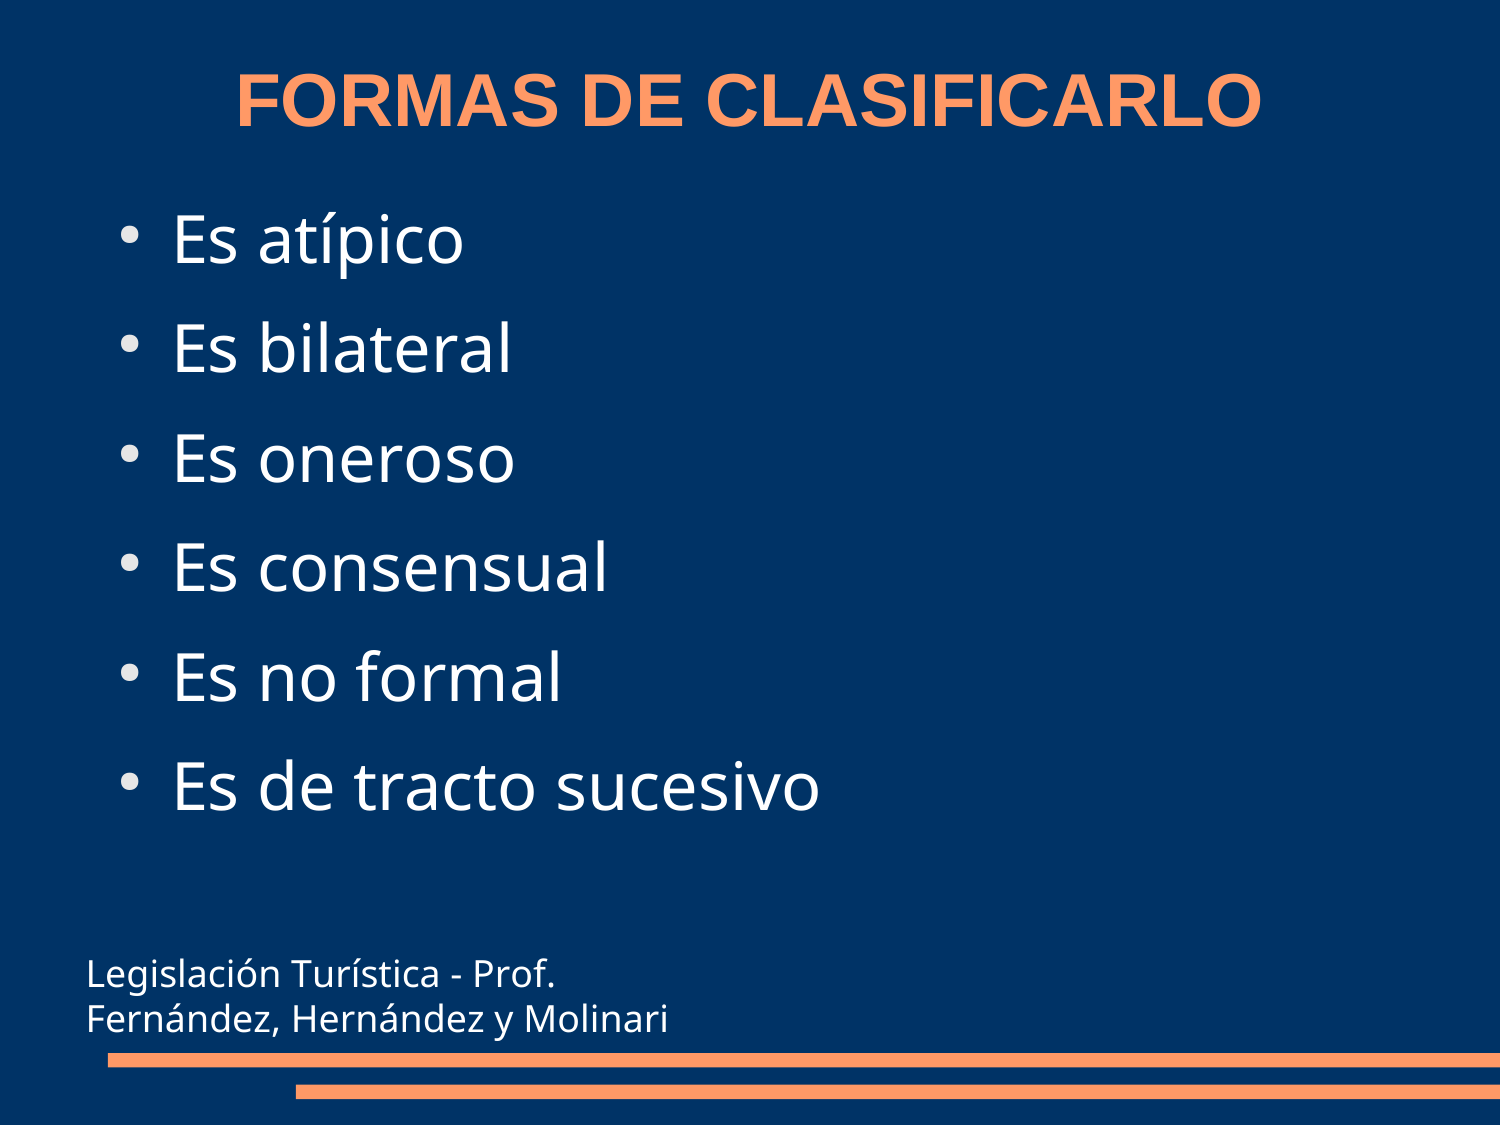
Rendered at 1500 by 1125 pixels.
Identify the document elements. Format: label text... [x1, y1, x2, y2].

title FORMAS DE CLASIFICARLO [75, 43, 1425, 188]
footer Legislación Turística - Prof. Fernández, Hernández y Molinari [70, 942, 770, 993]
list Es atípico Es bilateral Es oneroso Es consensual Es no formal Es de tracto sucesivo [75, 188, 1425, 898]
